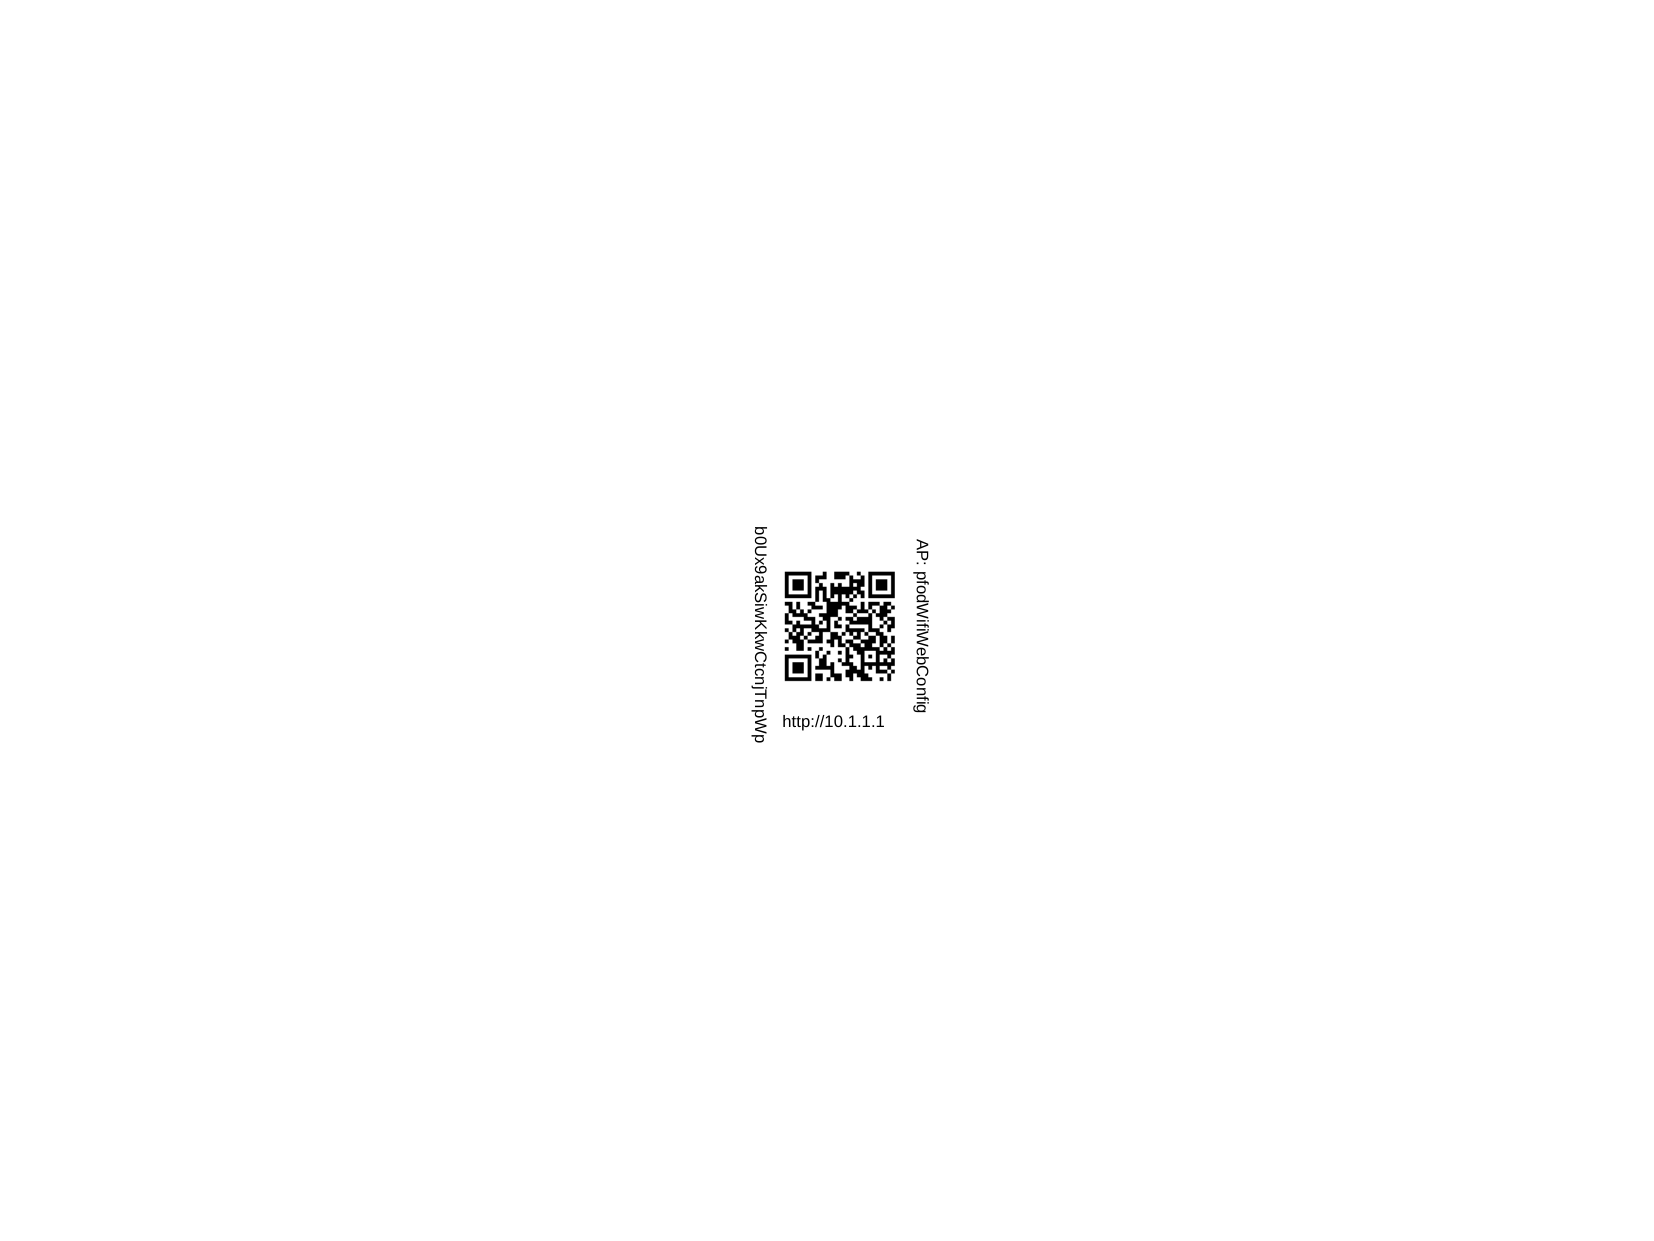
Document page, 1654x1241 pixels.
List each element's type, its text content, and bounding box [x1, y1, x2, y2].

text_box http://10.1.1.1 [778, 704, 901, 739]
picture [778, 548, 905, 705]
text_box AP: pfodWifiWebConfig [905, 524, 940, 731]
text_box b0Ux9akSiwKkwCtcnjTnpWp [744, 512, 778, 759]
